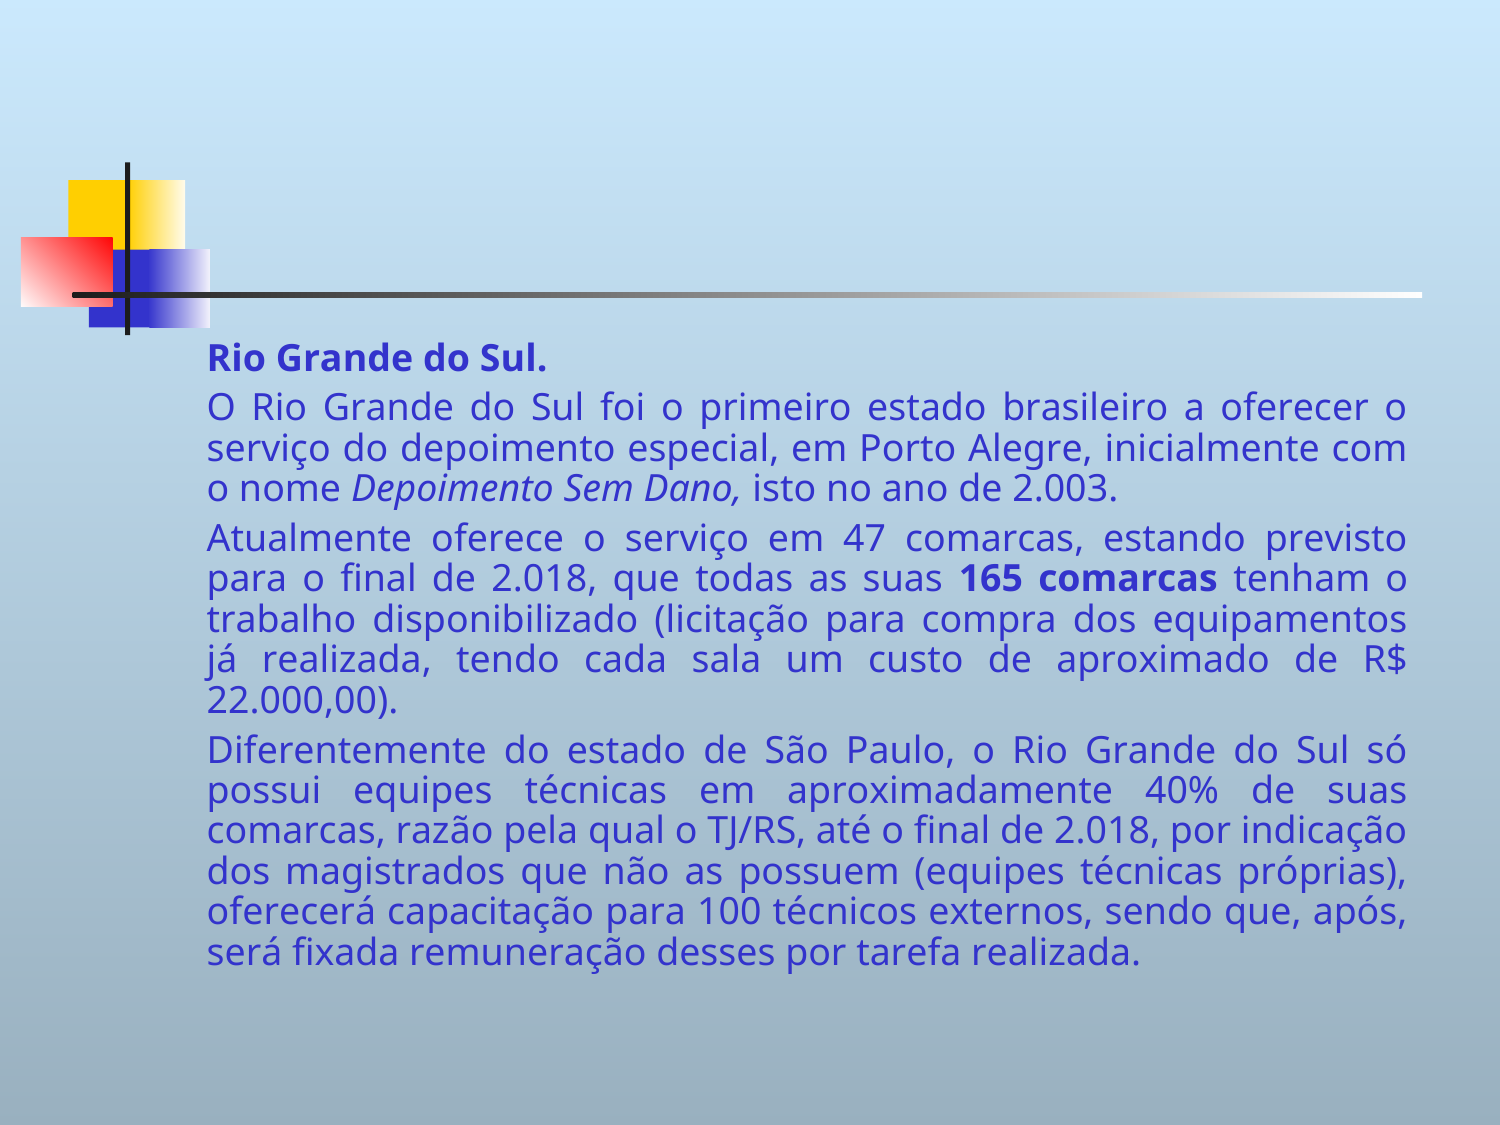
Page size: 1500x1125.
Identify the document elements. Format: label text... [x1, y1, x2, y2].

list Rio Grande do Sul. O Rio Grande do Sul foi o primeiro estado brasileiro a oferecer o serviço do depoimento especial, em Porto Alegre, inicialmente com o nome Depoimento Sem Dano, isto no ano de 2.003. Atualmente oferece o serviço em 47 comarcas, estando previsto para o final de 2.018, que todas as suas 165 comarcas tenham o trabalho disponibilizado (licitação para compra dos equipamentos já realizada, tendo cada sala um custo de aproximado de R$ 22.000,00). Diferentemente do estado de São Paulo, o Rio Grande do Sul só possui equipes técnicas em aproximadamente 40% de suas comarcas, razão pela qual o TJ/RS, até o final de 2.018, por indicação dos magistrados que não as possuem (equipes técnicas próprias), oferecerá capacitação para 100 técnicos externos, sendo que, após, será fixada remuneração desses por tarefa realizada. [135, 331, 1424, 1094]
